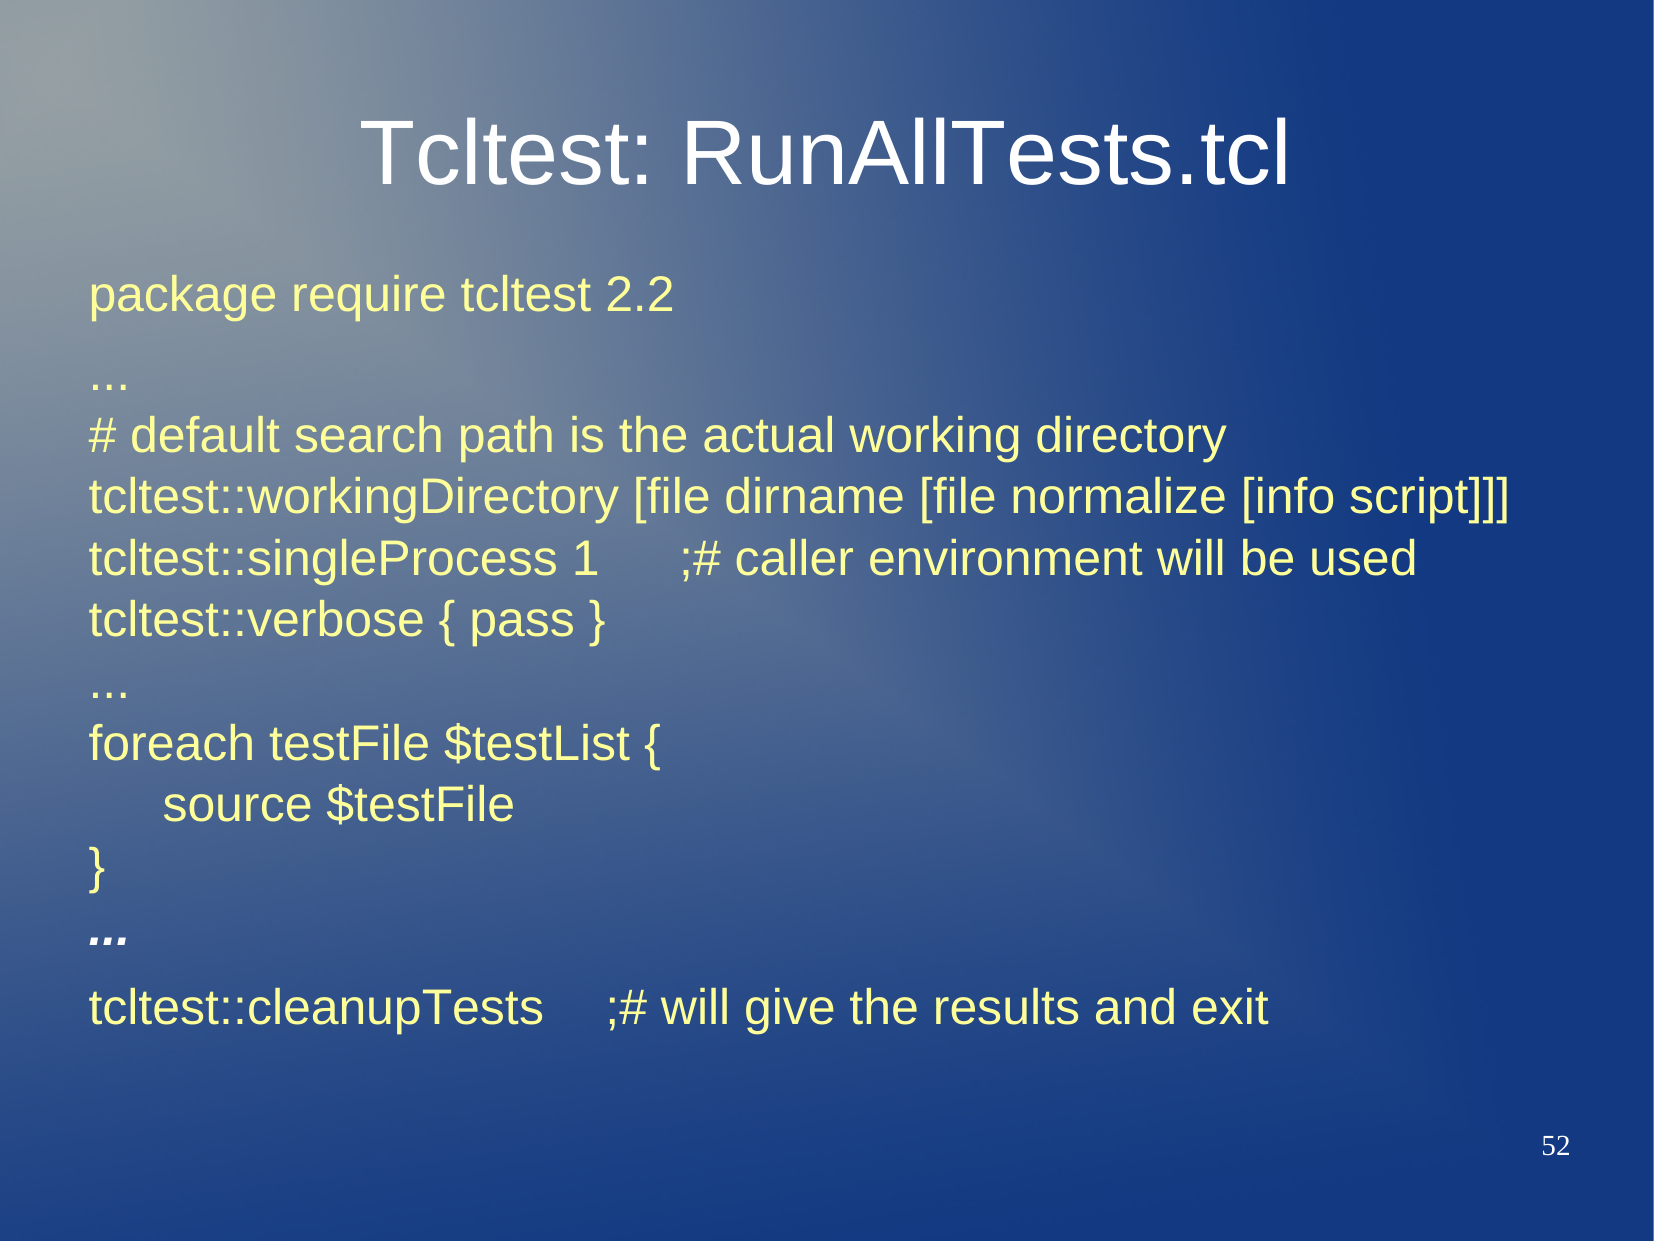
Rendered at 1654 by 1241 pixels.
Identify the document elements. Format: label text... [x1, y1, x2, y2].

picture [0, 0, 1654, 1241]
title Tcltest: RunAllTests.tcl [82, 49, 1571, 257]
text_box package require tcltest 2.2 ... # default search path is the actual working directory tcltest::workingDirectory [file dirname [file normalize [info script]]] tcltest::singleProcess 1 ;# caller environment will be used tcltest::verbose { pass } ... foreach testFile $testList { source $testFile } ... tcltest::cleanupTests ;# will give the results and exit [88, 265, 1565, 1090]
